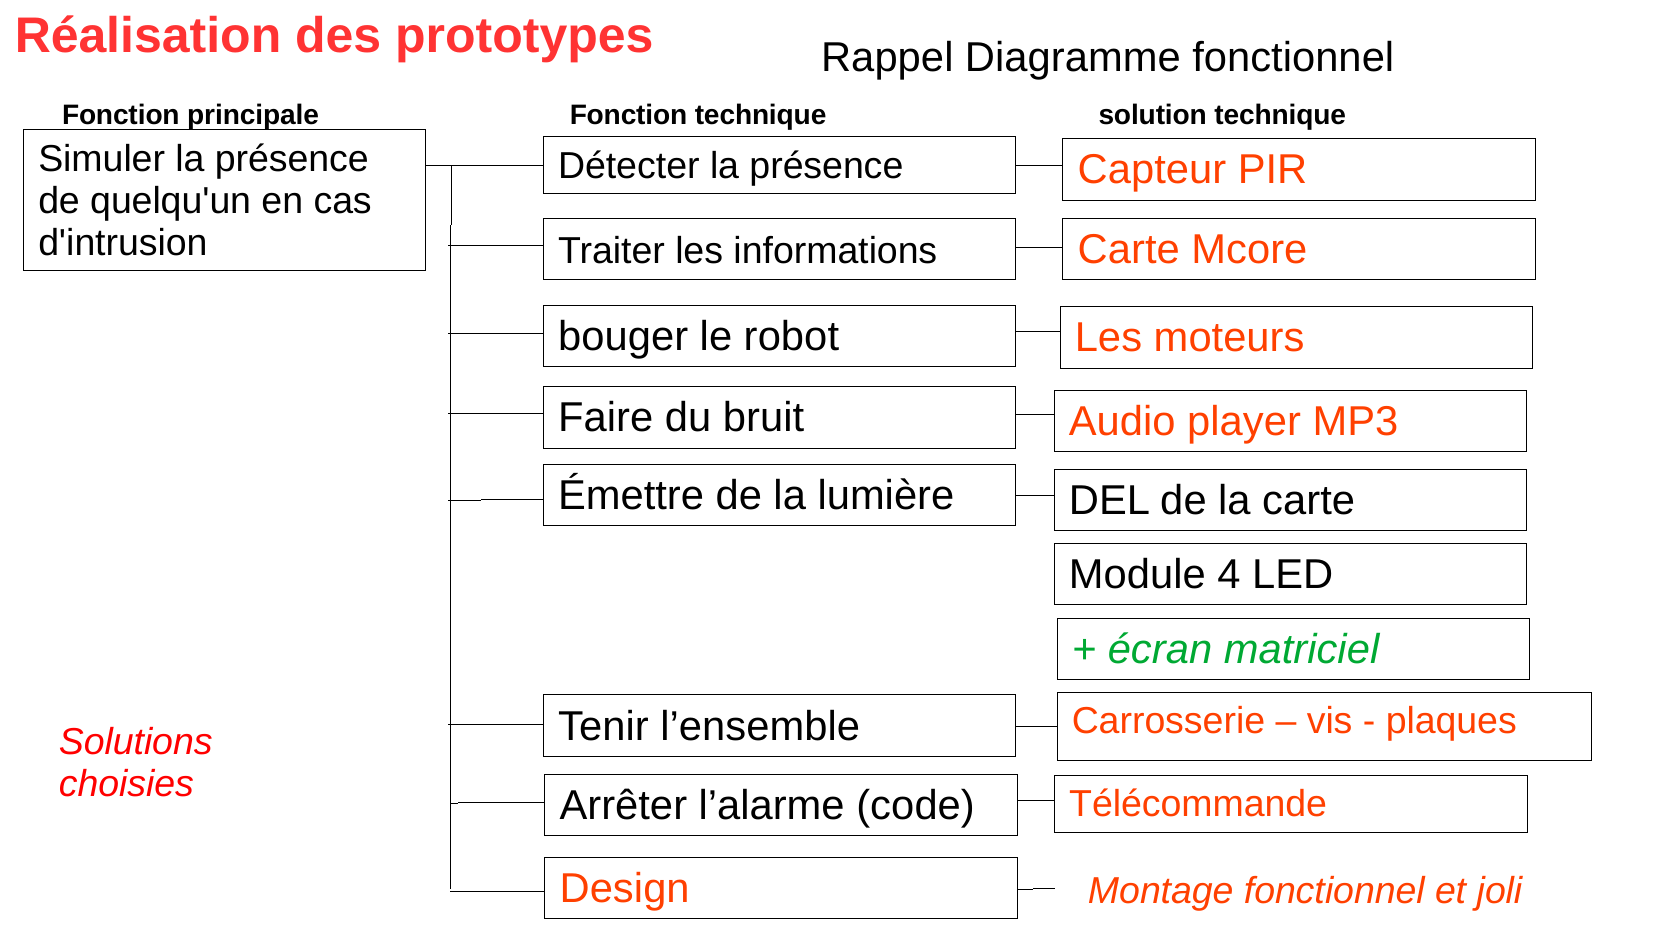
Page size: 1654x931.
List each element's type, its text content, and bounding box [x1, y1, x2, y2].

text_box Arrêter l’alarme (code) [544, 774, 1018, 836]
text_box Solutions choisies [44, 713, 357, 813]
text_box Émettre de la lumière [543, 464, 1016, 526]
text_box Montage fonctionnel et joli [1073, 862, 1587, 920]
text_box Carrosserie – vis - plaques [1057, 692, 1592, 761]
text_box Simuler la présence de quelqu'un en cas d'intrusion [23, 129, 426, 271]
text_box + écran matriciel [1057, 618, 1530, 680]
text_box Fonction principale [47, 91, 520, 138]
text_box Fonction technique [555, 91, 1028, 138]
text_box Détecter la présence [543, 136, 1016, 194]
text_box Réalisation des prototypes [0, 0, 780, 71]
text_box Module 4 LED [1054, 543, 1527, 605]
text_box Capteur PIR [1062, 138, 1536, 201]
text_box Faire du bruit [543, 386, 1016, 449]
text_box Les moteurs [1060, 306, 1533, 369]
text_box Tenir l’ensemble [543, 694, 1016, 757]
text_box Traiter les informations [543, 218, 1016, 280]
title Rappel Diagramme fonctionnel [757, 22, 1458, 92]
text_box Audio player MP3 [1054, 390, 1527, 452]
text_box Carte Mcore [1062, 218, 1536, 280]
text_box DEL de la carte [1054, 469, 1527, 531]
text_box Design [544, 857, 1018, 919]
text_box Télécommande [1054, 775, 1528, 833]
text_box bouger le robot [543, 305, 1016, 367]
text_box solution technique [1083, 91, 1557, 138]
